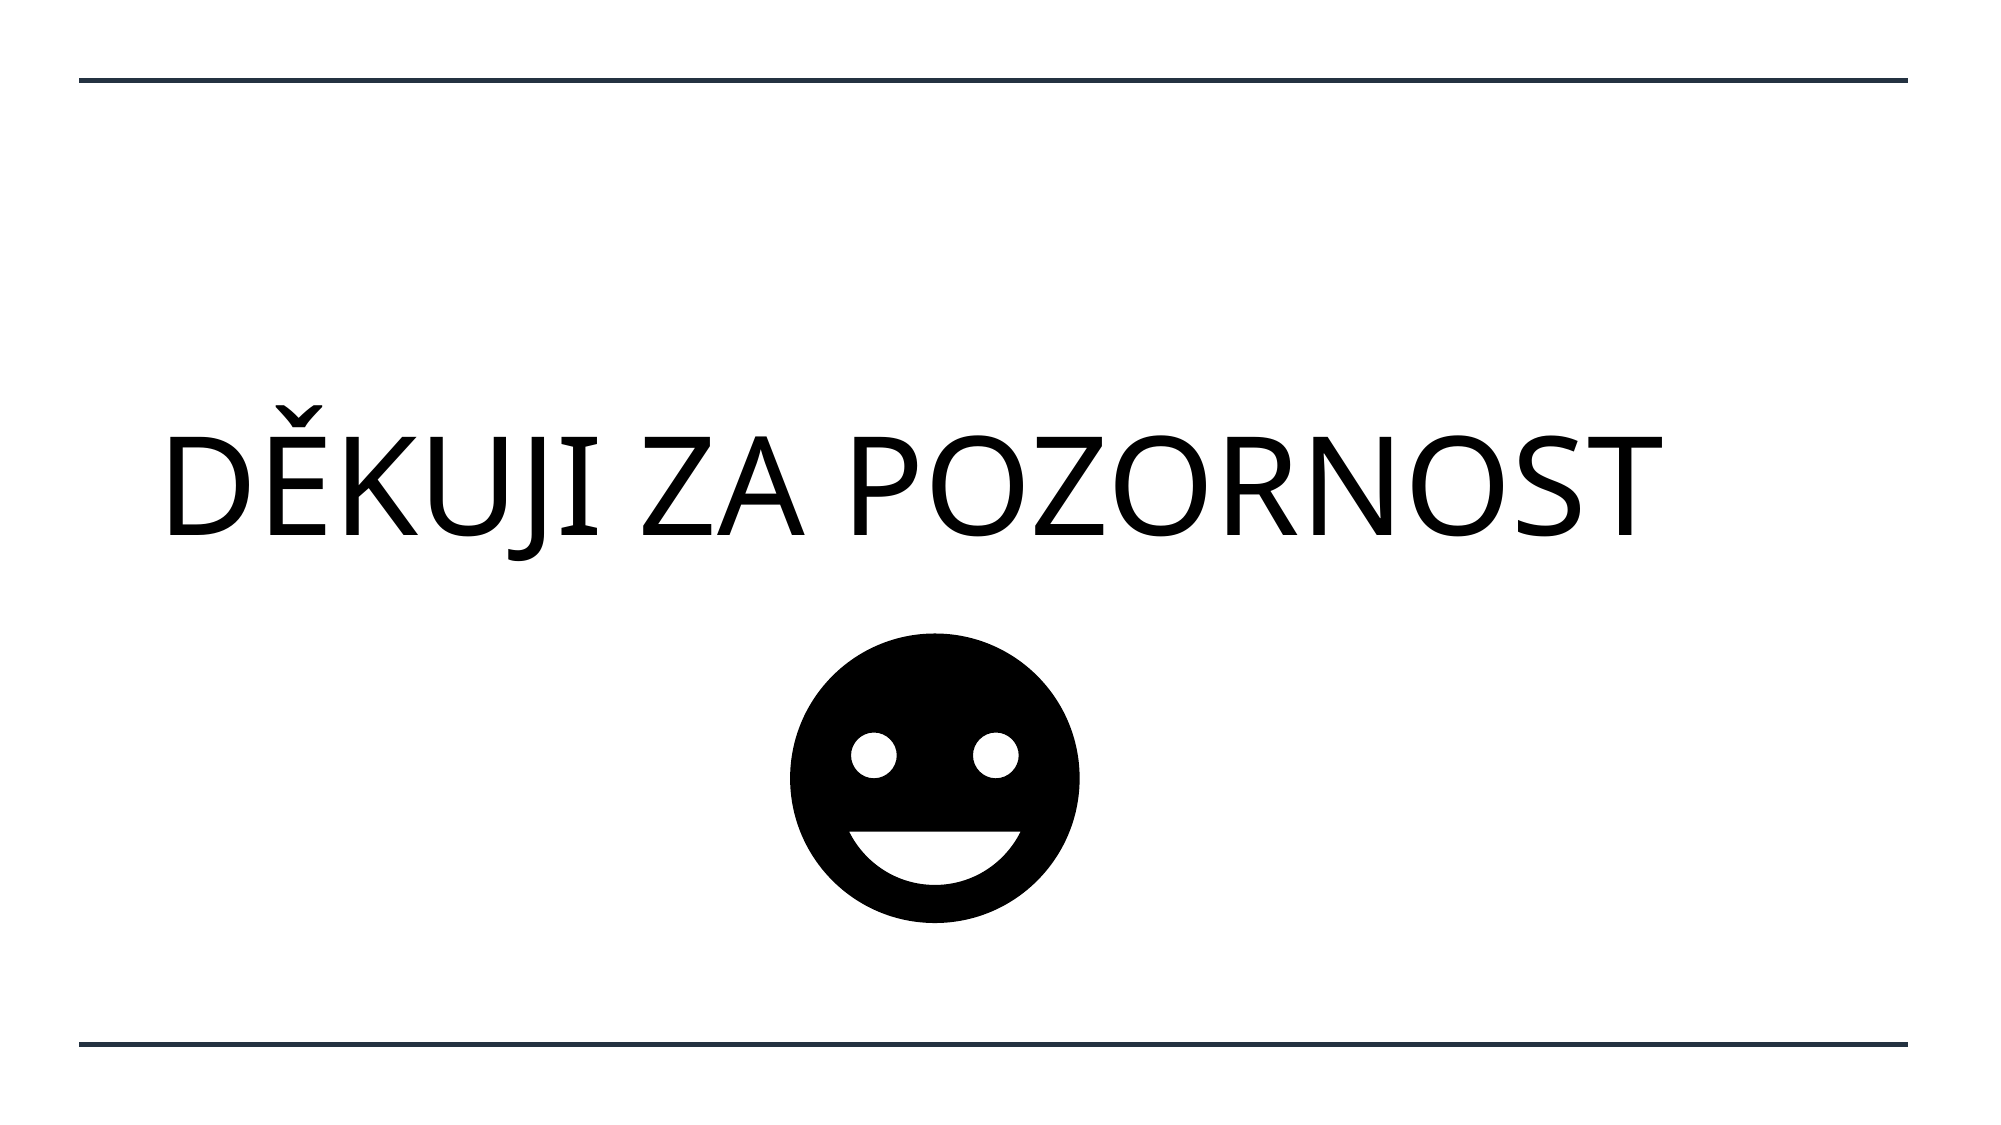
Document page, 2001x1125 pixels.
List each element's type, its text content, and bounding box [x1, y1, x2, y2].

picture [750, 593, 1120, 964]
title DĚKUJI ZA POZORNOST [142, 343, 1887, 619]
